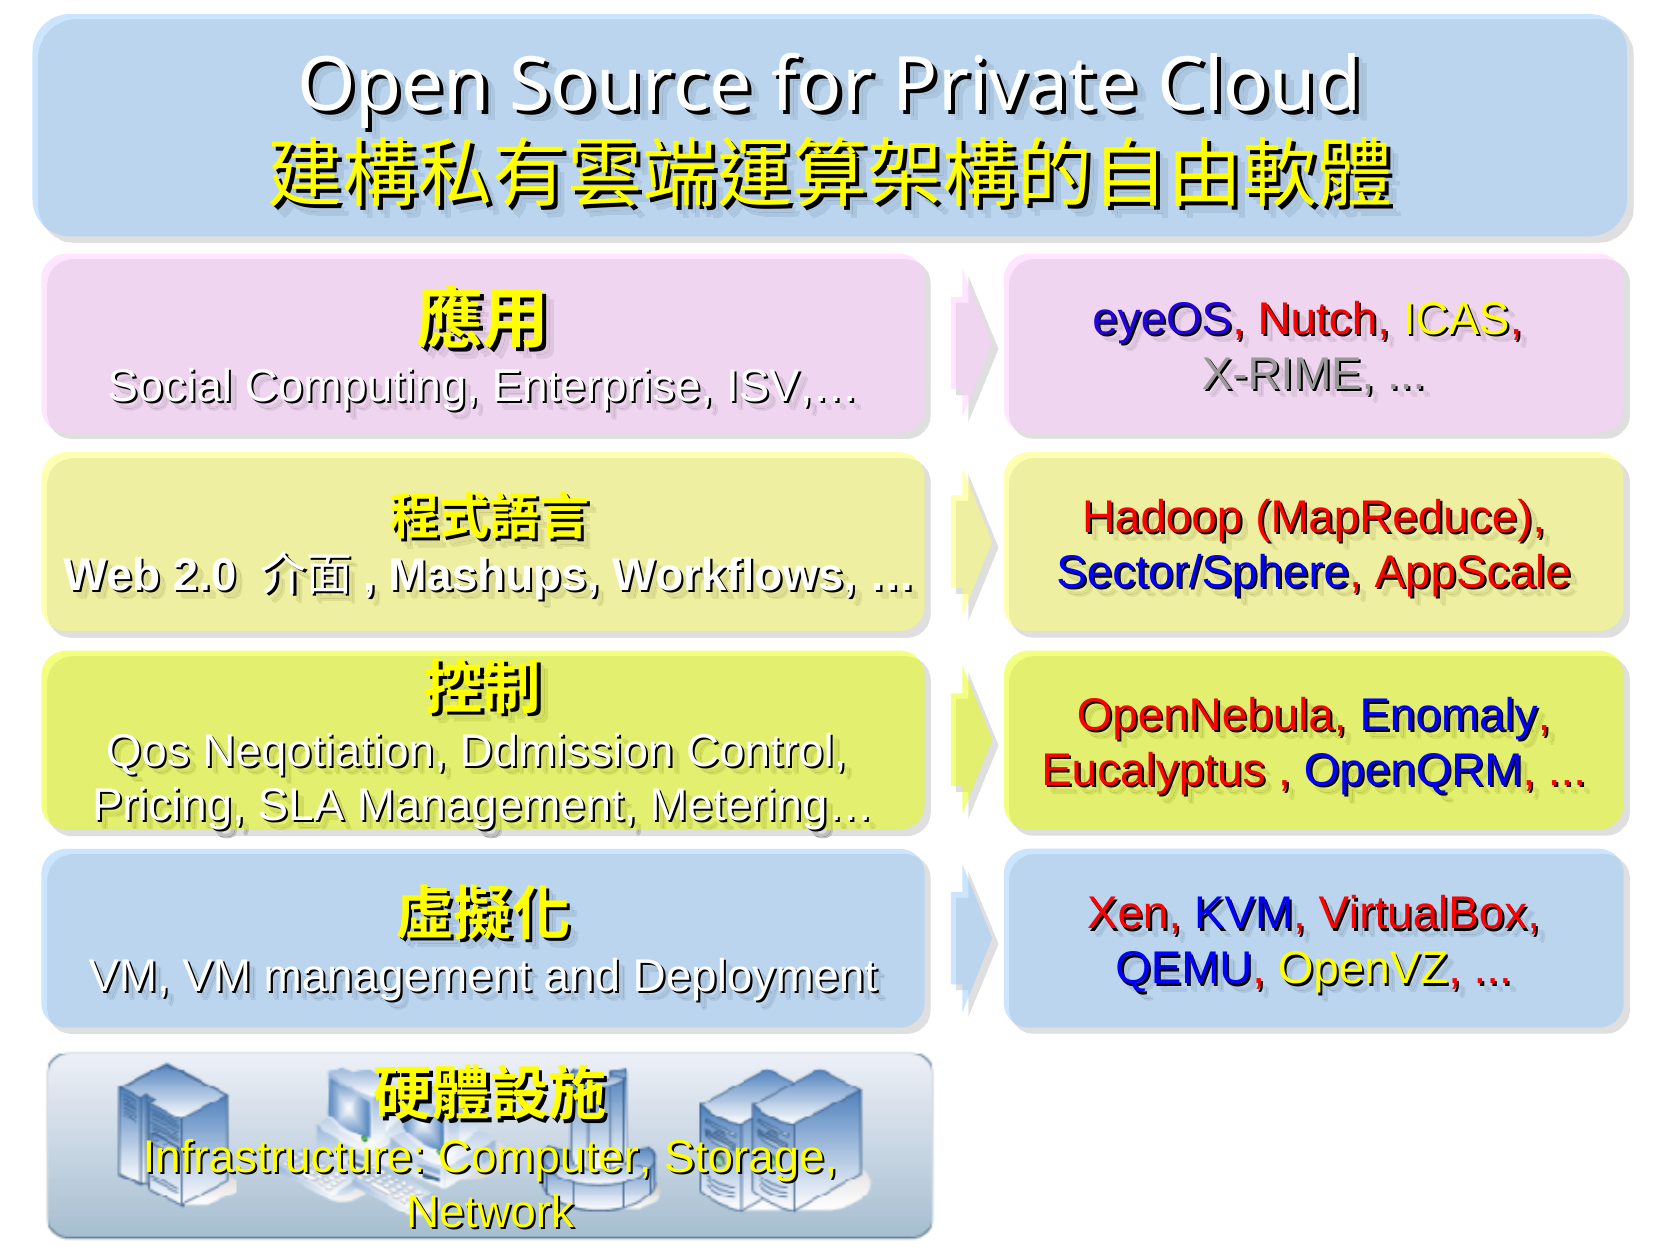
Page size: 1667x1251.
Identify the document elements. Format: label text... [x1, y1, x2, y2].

text_box [950, 467, 993, 616]
text_box eyeOS, Nutch, ICAS, X-RIME, ... [1003, 253, 1624, 433]
text_box Open Source for Private Cloud 建構私有雲端運算架構的自由軟體 [32, 14, 1628, 237]
text_box Hadoop (MapReduce), Sector/Sphere, AppScale [1003, 452, 1624, 632]
text_box 虛擬化 VM, VM management and Deployment [41, 848, 925, 1028]
text_box 控制 Qos Neqotiation, Ddmission Control, Pricing, SLA Management, Metering… [41, 650, 925, 830]
text_box 硬體設施 Infrastructure: Computer, Storage, Network [41, 1047, 940, 1246]
text_box [950, 269, 993, 418]
text_box [950, 665, 993, 814]
text_box Xen, KVM, VirtualBox, QEMU, OpenVZ, ... [1003, 848, 1624, 1028]
text_box OpenNebula, Enomaly, Eucalyptus , OpenQRM, ... [1003, 650, 1624, 830]
text_box 程式語言 Web 2.0 介面, Mashups, Workflows, … [41, 452, 925, 632]
text_box 應用 Social Computing, Enterprise, ISV,… [41, 253, 925, 433]
text_box [950, 864, 993, 1013]
